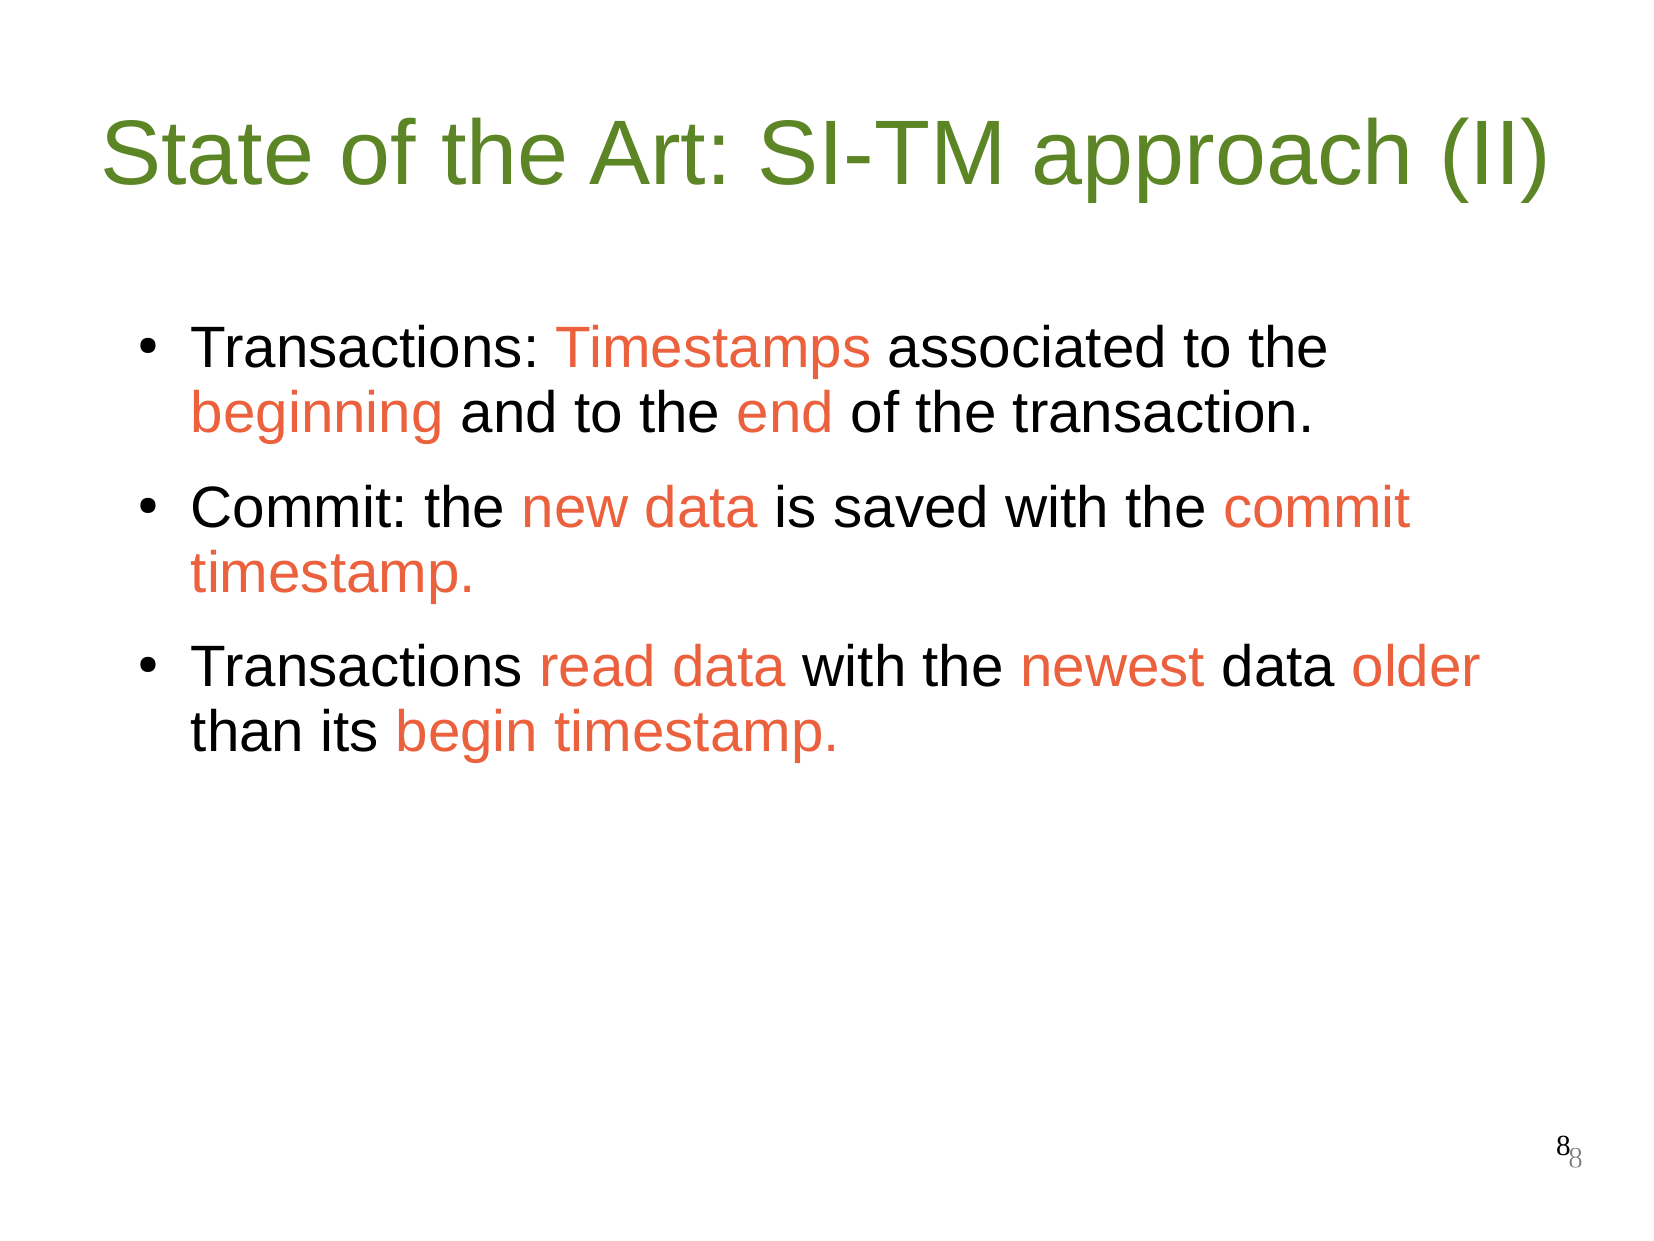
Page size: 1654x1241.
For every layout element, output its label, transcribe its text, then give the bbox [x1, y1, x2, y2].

title State of the Art: SI-TM approach (II) [82, 49, 1571, 257]
list Transactions: Timestamps associated to the beginning and to the end of the transaction. Commit: the new data is saved with the commit timestamp. Transactions read data with the newest data older than its begin timestamp. [120, 315, 1576, 991]
